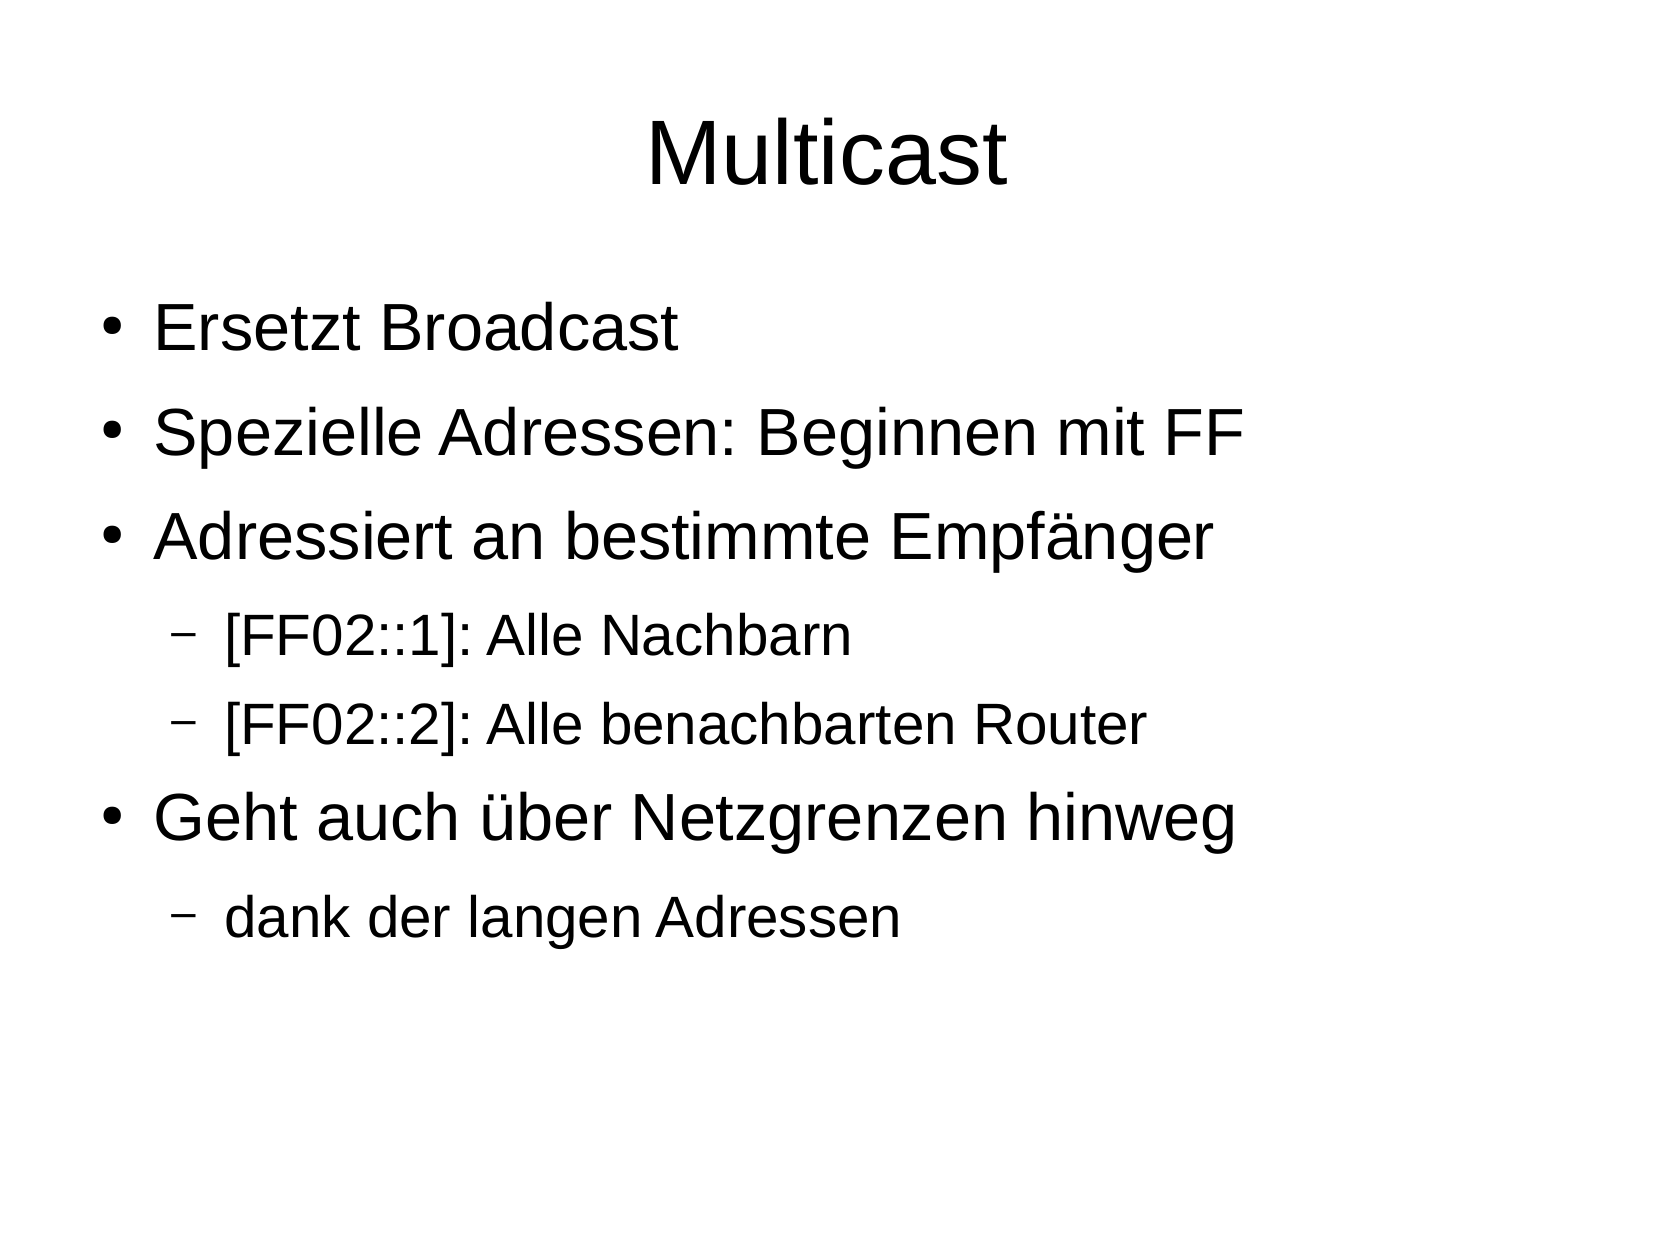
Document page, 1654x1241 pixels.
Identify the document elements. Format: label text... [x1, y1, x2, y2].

title Multicast [82, 49, 1571, 257]
list Ersetzt Broadcast Spezielle Adressen: Beginnen mit FF Adressiert an bestimmte Empfänger [FF02::1]: Alle Nachbarn [FF02::2]: Alle benachbarten Router Geht auch über Netzgrenzen hinweg dank der langen Adressen [82, 290, 1571, 1010]
